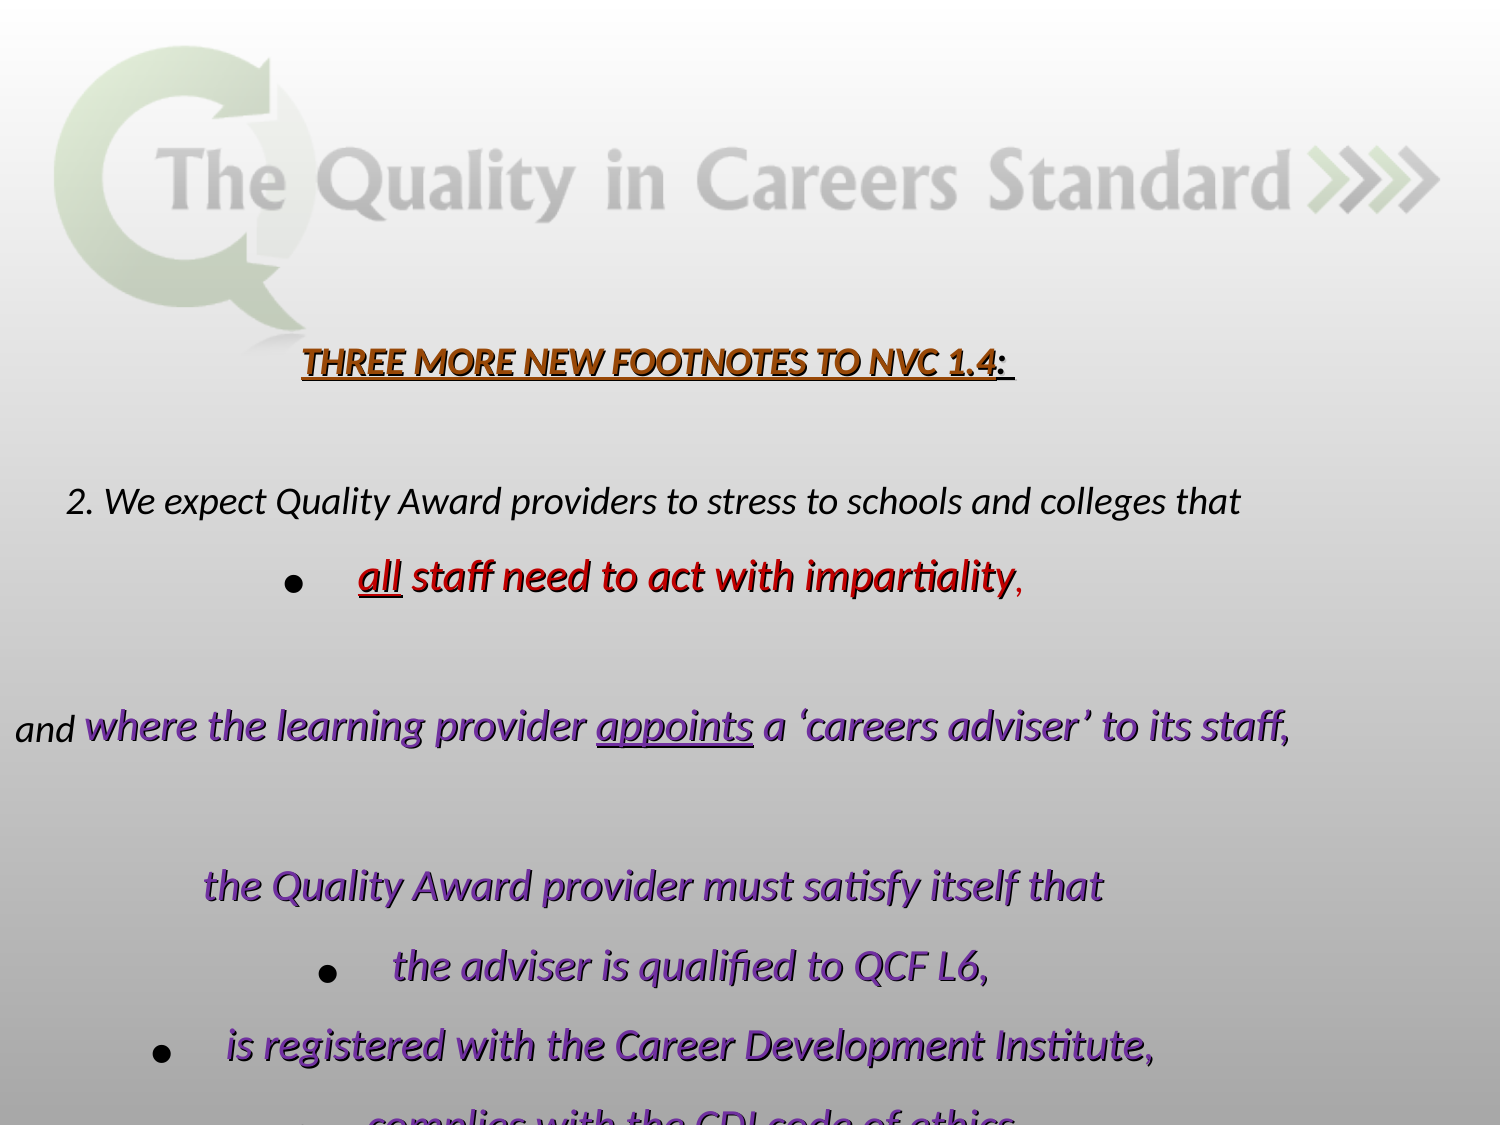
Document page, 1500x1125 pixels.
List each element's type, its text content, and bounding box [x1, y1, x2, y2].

text_box THREE MORE NEW FOOTNOTES TO NVC 1.4: 2. We expect Quality Award providers to stress to schools and colleges that all staff need to act with impartiality, and where the learning provider appoints a ‘careers adviser’ to its staff, the Quality Award provider must satisfy itself that the adviser is qualified to QCF L6, is registered with the Career Development Institute, complies with the CDI code of ethics and maintains his/her annual CPD requirements. [0, 326, 1452, 1125]
picture [0, 0, 1500, 1125]
